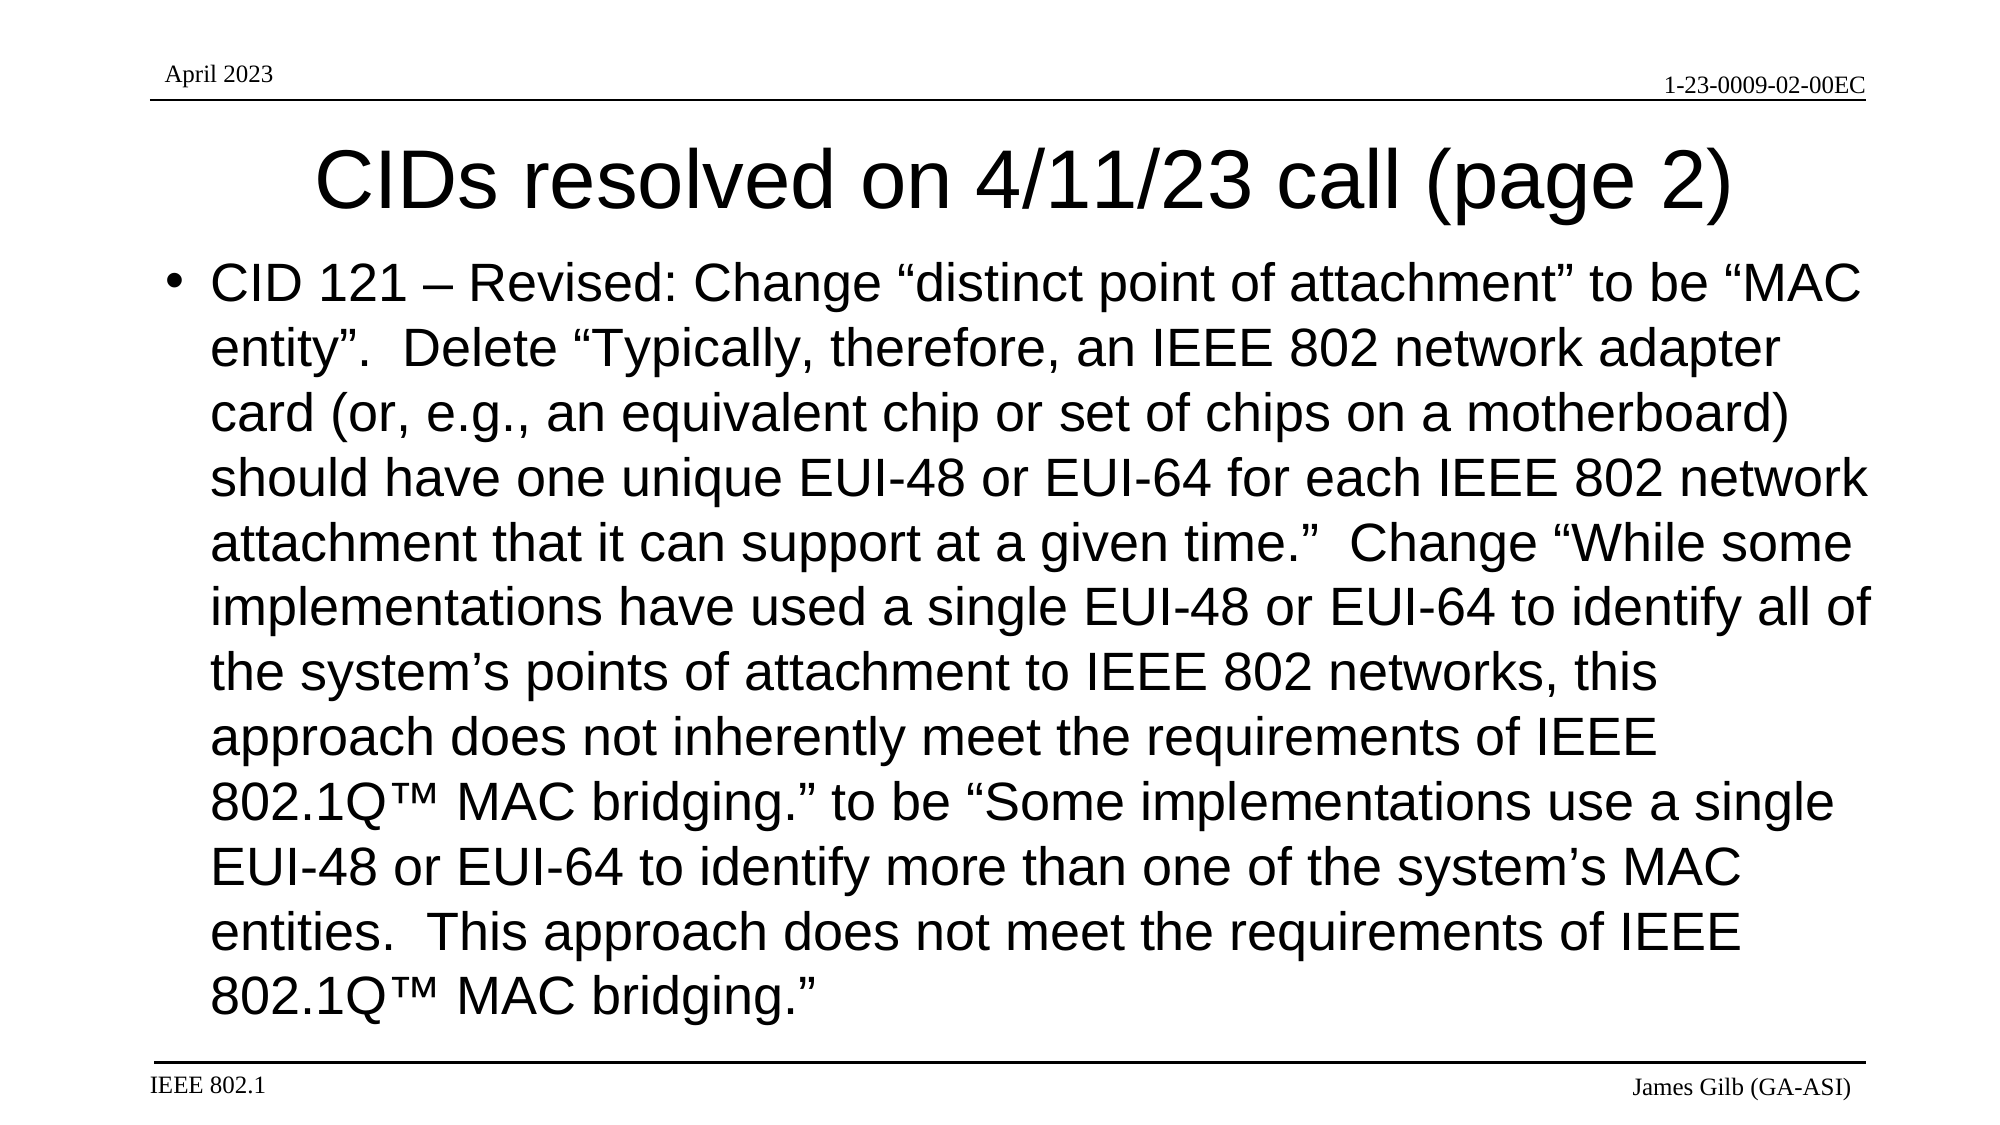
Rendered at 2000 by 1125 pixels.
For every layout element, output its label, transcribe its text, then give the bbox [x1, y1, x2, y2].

list CID 121 – Revised: Change “distinct point of attachment” to be “MAC entity”. Delete “Typically, therefore, an IEEE 802 network adapter card (or, e.g., an equivalent chip or set of chips on a motherboard) should have one unique EUI-48 or EUI-64 for each IEEE 802 network attachment that it can support at a given time.” Change “While some implementations have used a single EUI-48 or EUI-64 to identify all of the system’s points of attachment to IEEE 802 networks, this approach does not inherently meet the requirements of IEEE 802.1Q™ MAC bridging.” to be “Some implementations use a single EUI-48 or EUI-64 to identify more than one of the system’s MAC entities. This approach does not meet the requirements of IEEE 802.1Q™ MAC bridging.” [149, 239, 1900, 1051]
title CIDs resolved on 4/11/23 call (page 2) [149, 112, 1900, 238]
